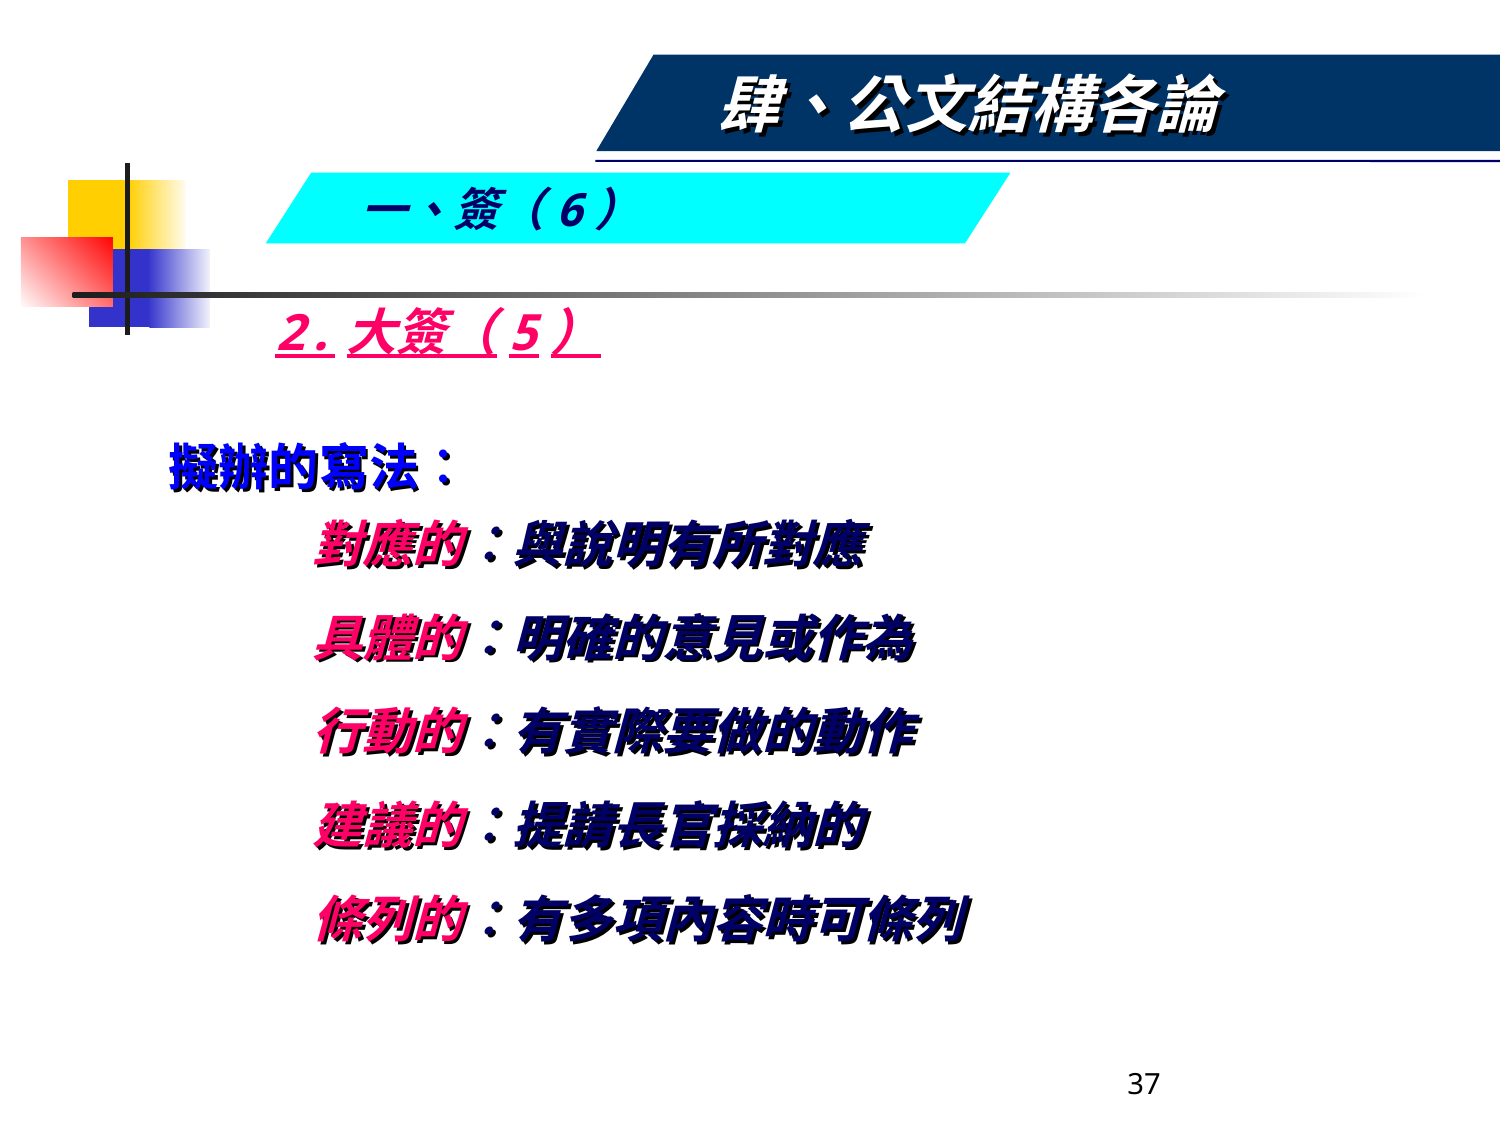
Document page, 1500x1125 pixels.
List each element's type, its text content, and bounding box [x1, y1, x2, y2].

text_box 肆、公文結構各論 [596, 54, 1500, 152]
text_box 一、簽（6） [265, 172, 1011, 244]
text_box 擬辦的寫法︰ [154, 384, 596, 506]
text_box 對應的︰與說明有所對應 具體的︰明確的意見或作為 行動的︰有實際要做的動作 建議的︰提請長官採納的 條列的︰有多項內容時可條列 [297, 471, 1226, 955]
text_box 2.大簽（5） [260, 293, 729, 368]
text_box [1112, 1037, 1426, 1113]
